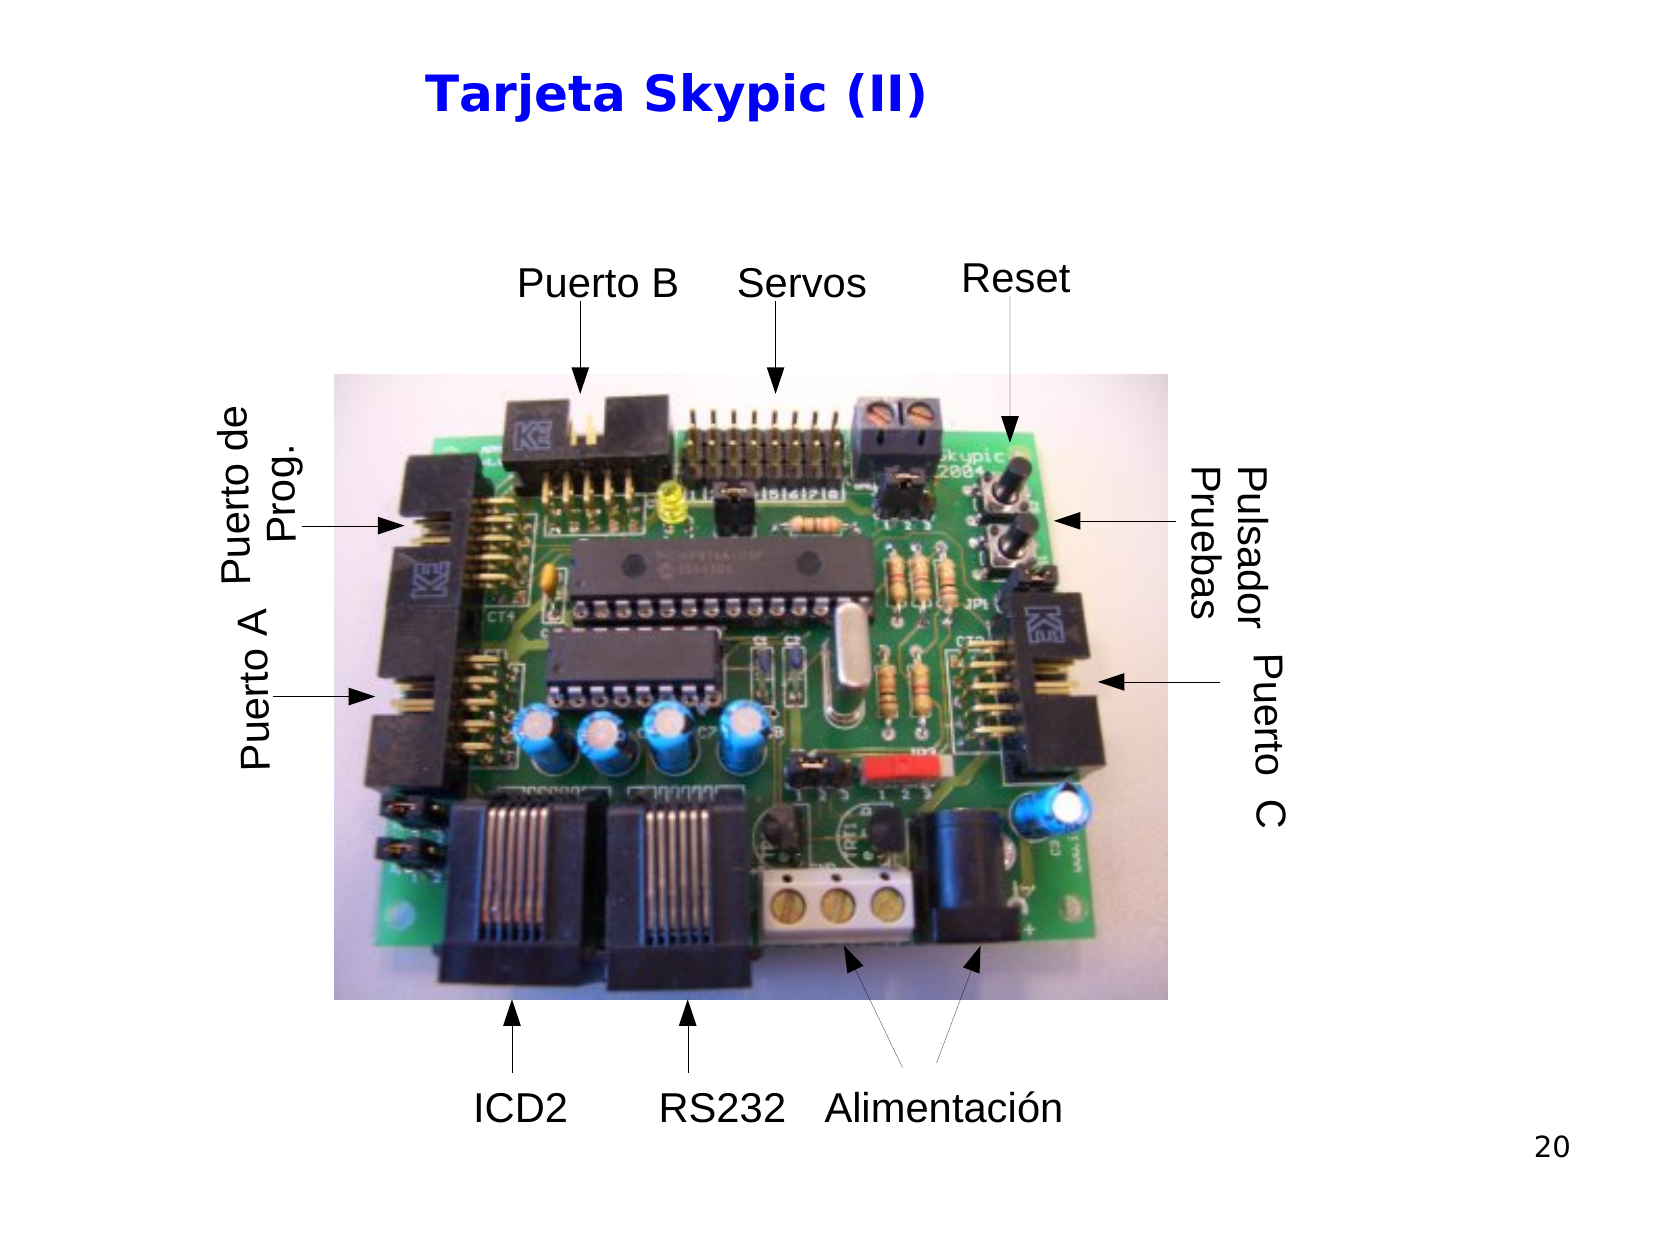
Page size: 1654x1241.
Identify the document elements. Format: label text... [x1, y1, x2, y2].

text_box Puerto C [1236, 638, 1303, 846]
text_box ICD2 [458, 1077, 584, 1139]
text_box Puerto A [220, 600, 287, 787]
text_box Alimentación [809, 1077, 1079, 1139]
text_box Puerto de Prog. [200, 388, 314, 602]
text_box Puerto B [502, 252, 695, 314]
picture [334, 374, 1168, 1000]
text_box RS232 [643, 1077, 802, 1139]
text_box Tarjeta Skypic (II) [410, 57, 944, 131]
text_box Pulsador Pruebas [1175, 450, 1284, 645]
text_box Reset [946, 247, 1086, 309]
text_box Servos [722, 252, 882, 314]
